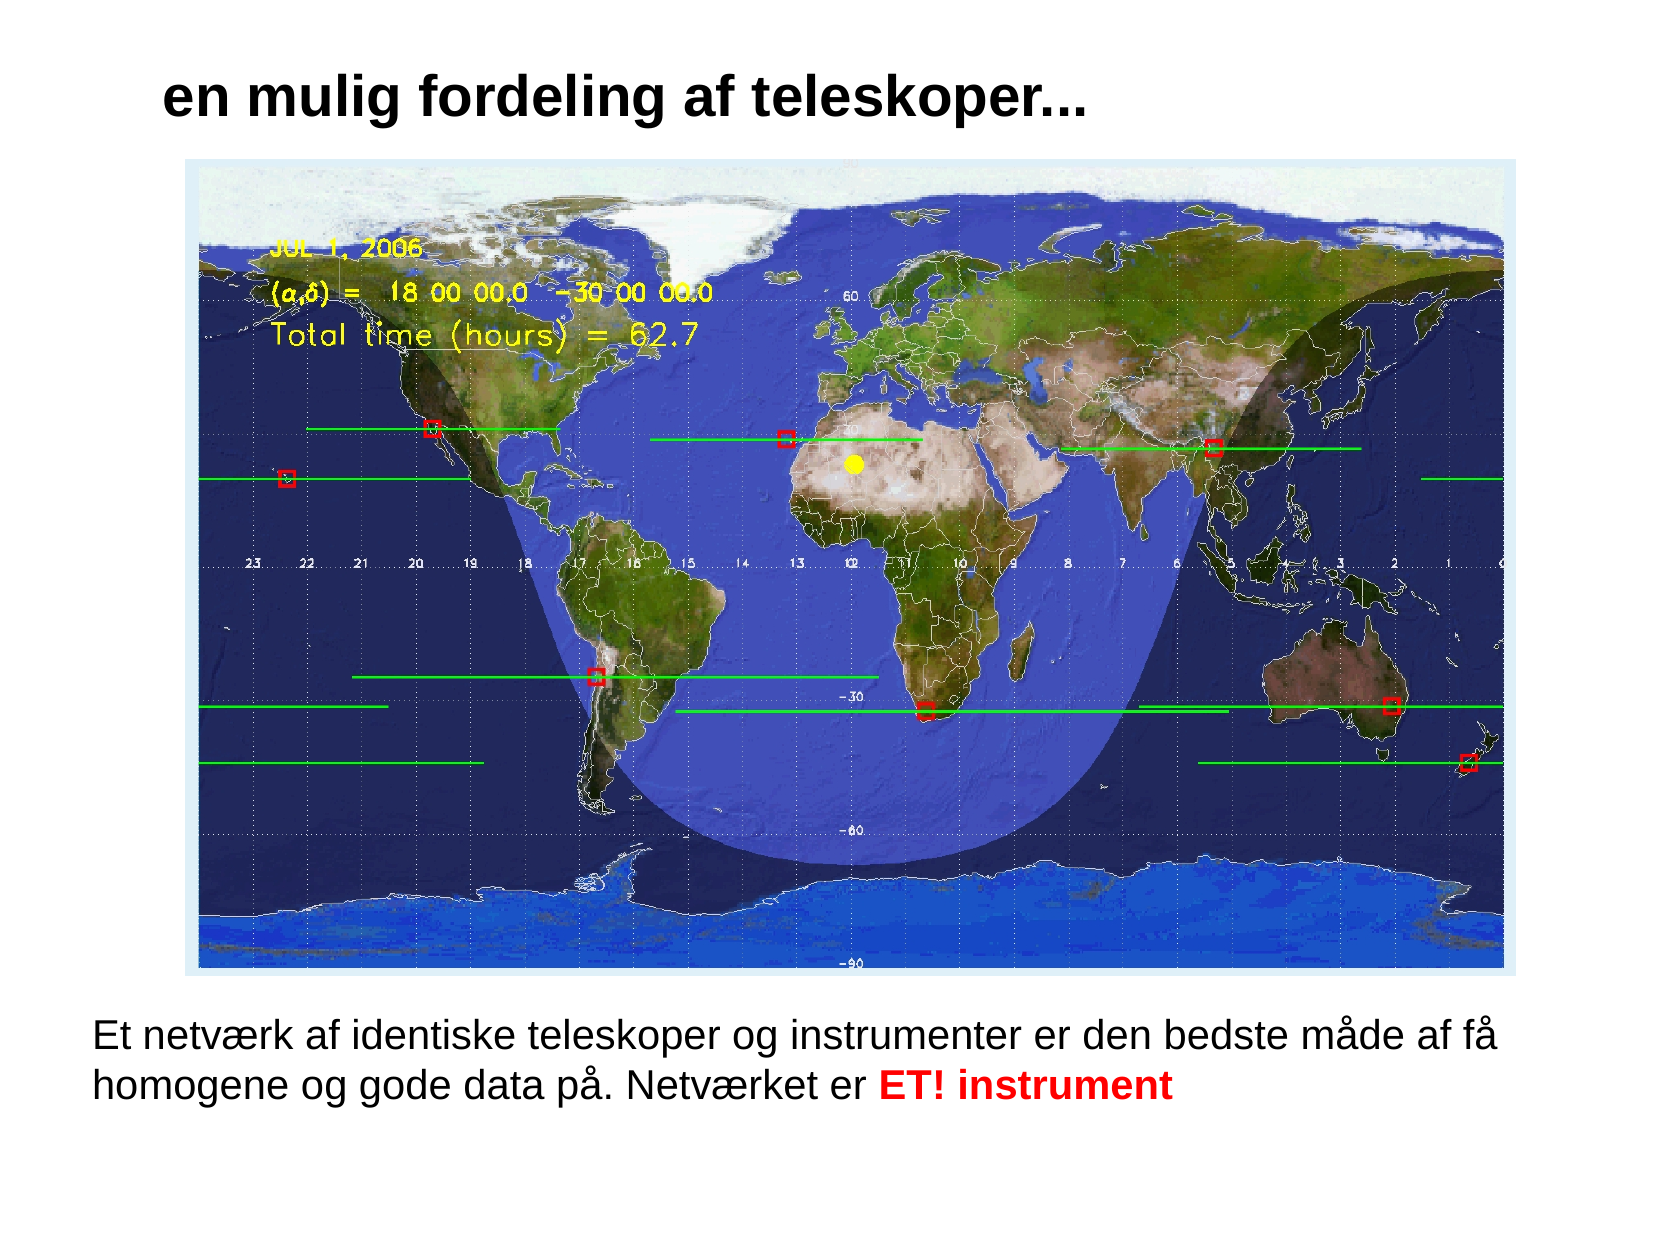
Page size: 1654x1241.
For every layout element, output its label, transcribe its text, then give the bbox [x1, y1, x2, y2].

text_box Et netværk af identiske teleskoper og instrumenter er den bedste måde af få homogene og gode data på. Netværket er ET! instrument [77, 1000, 1575, 1197]
text_box en mulig fordeling af teleskoper... [147, 50, 1105, 131]
picture [185, 159, 1516, 976]
